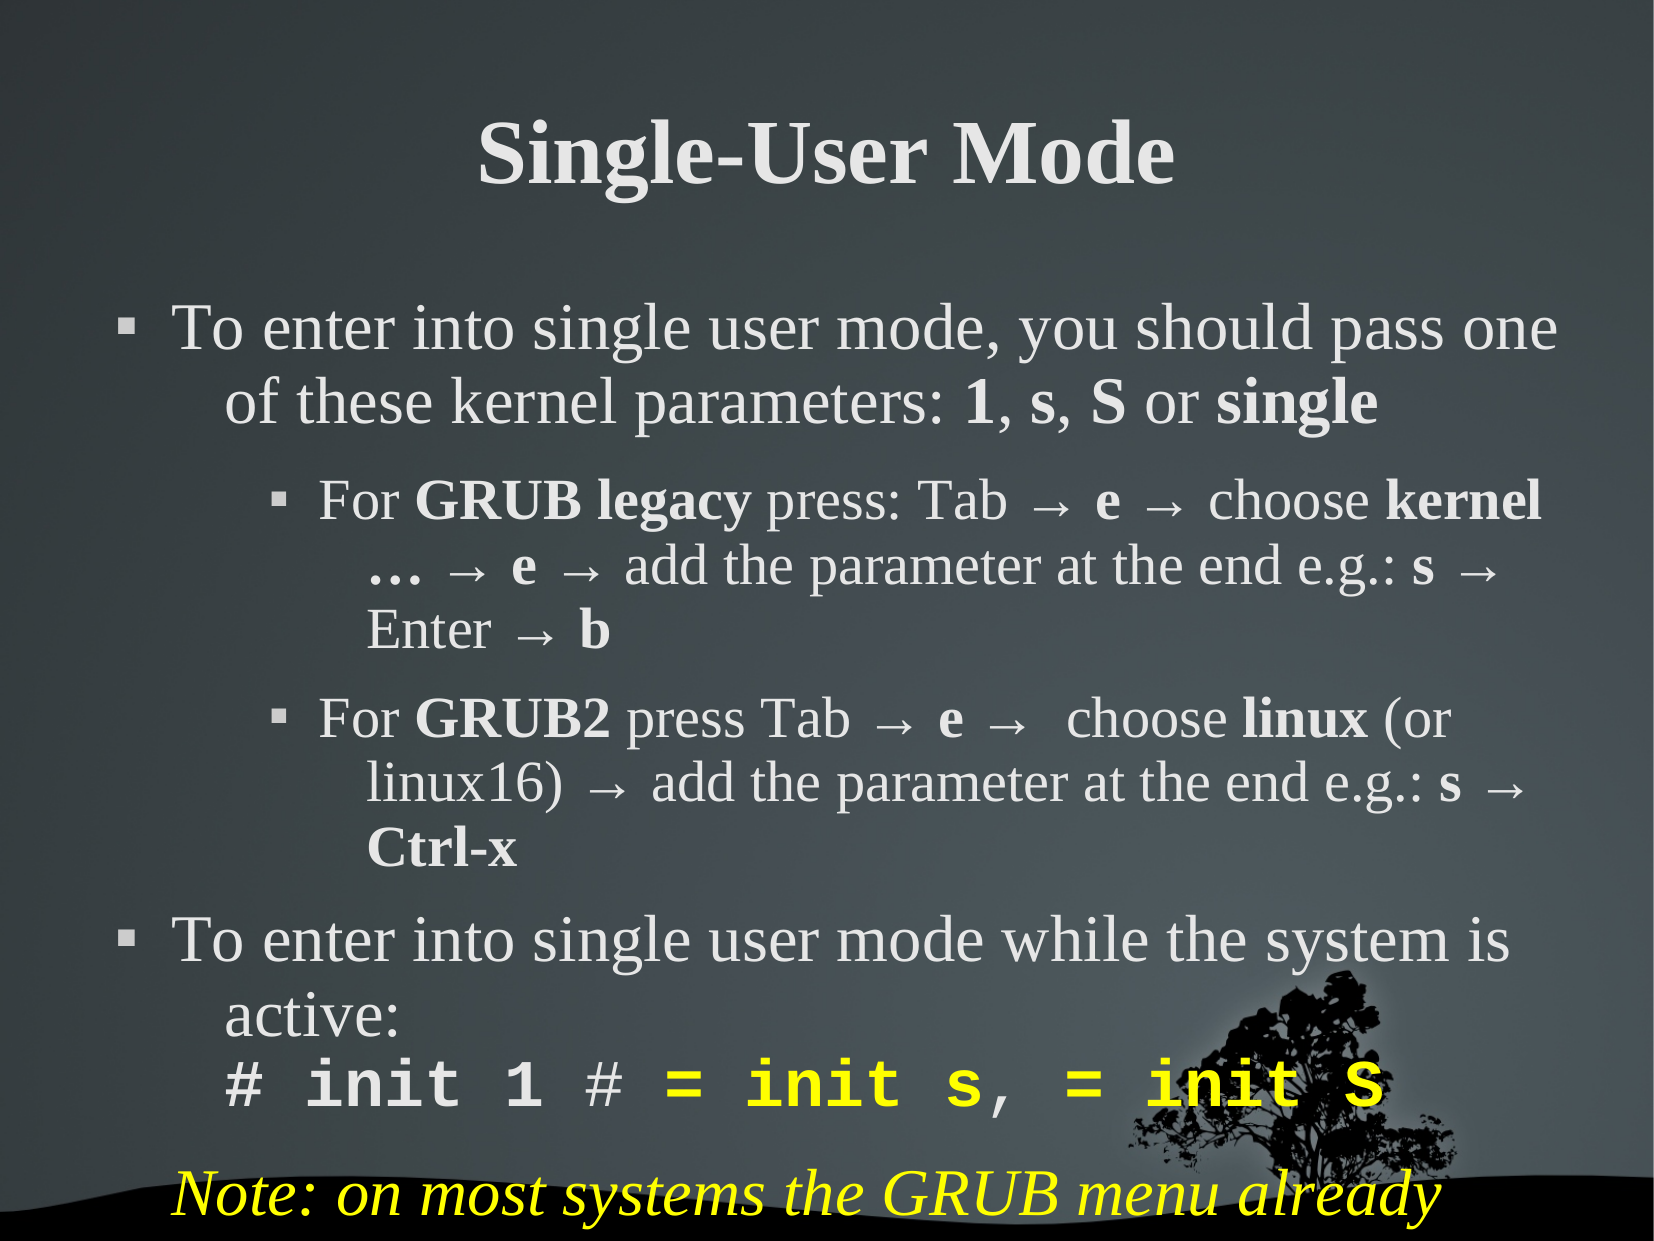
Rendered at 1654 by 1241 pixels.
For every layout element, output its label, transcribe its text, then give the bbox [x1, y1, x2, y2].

picture [0, 0, 1654, 1241]
title Single-User Mode [82, 33, 1571, 273]
list To enter into single user mode, you should pass one of these kernel parameters: 1, s, S or single For GRUB legacy press: Tab → e → choose kernel … → e → add the parameter at the end e.g.: s → Enter → b For GRUB2 press Tab → e → choose linux (or linux16) → add the parameter at the end e.g.: s → Ctrl-x To enter into single user mode while the system is active: # init 1 # = init s, = init S Note: on most systems the GRUB menu already provides a menuentry for Single User (or “recovery) mode [82, 290, 1571, 1199]
